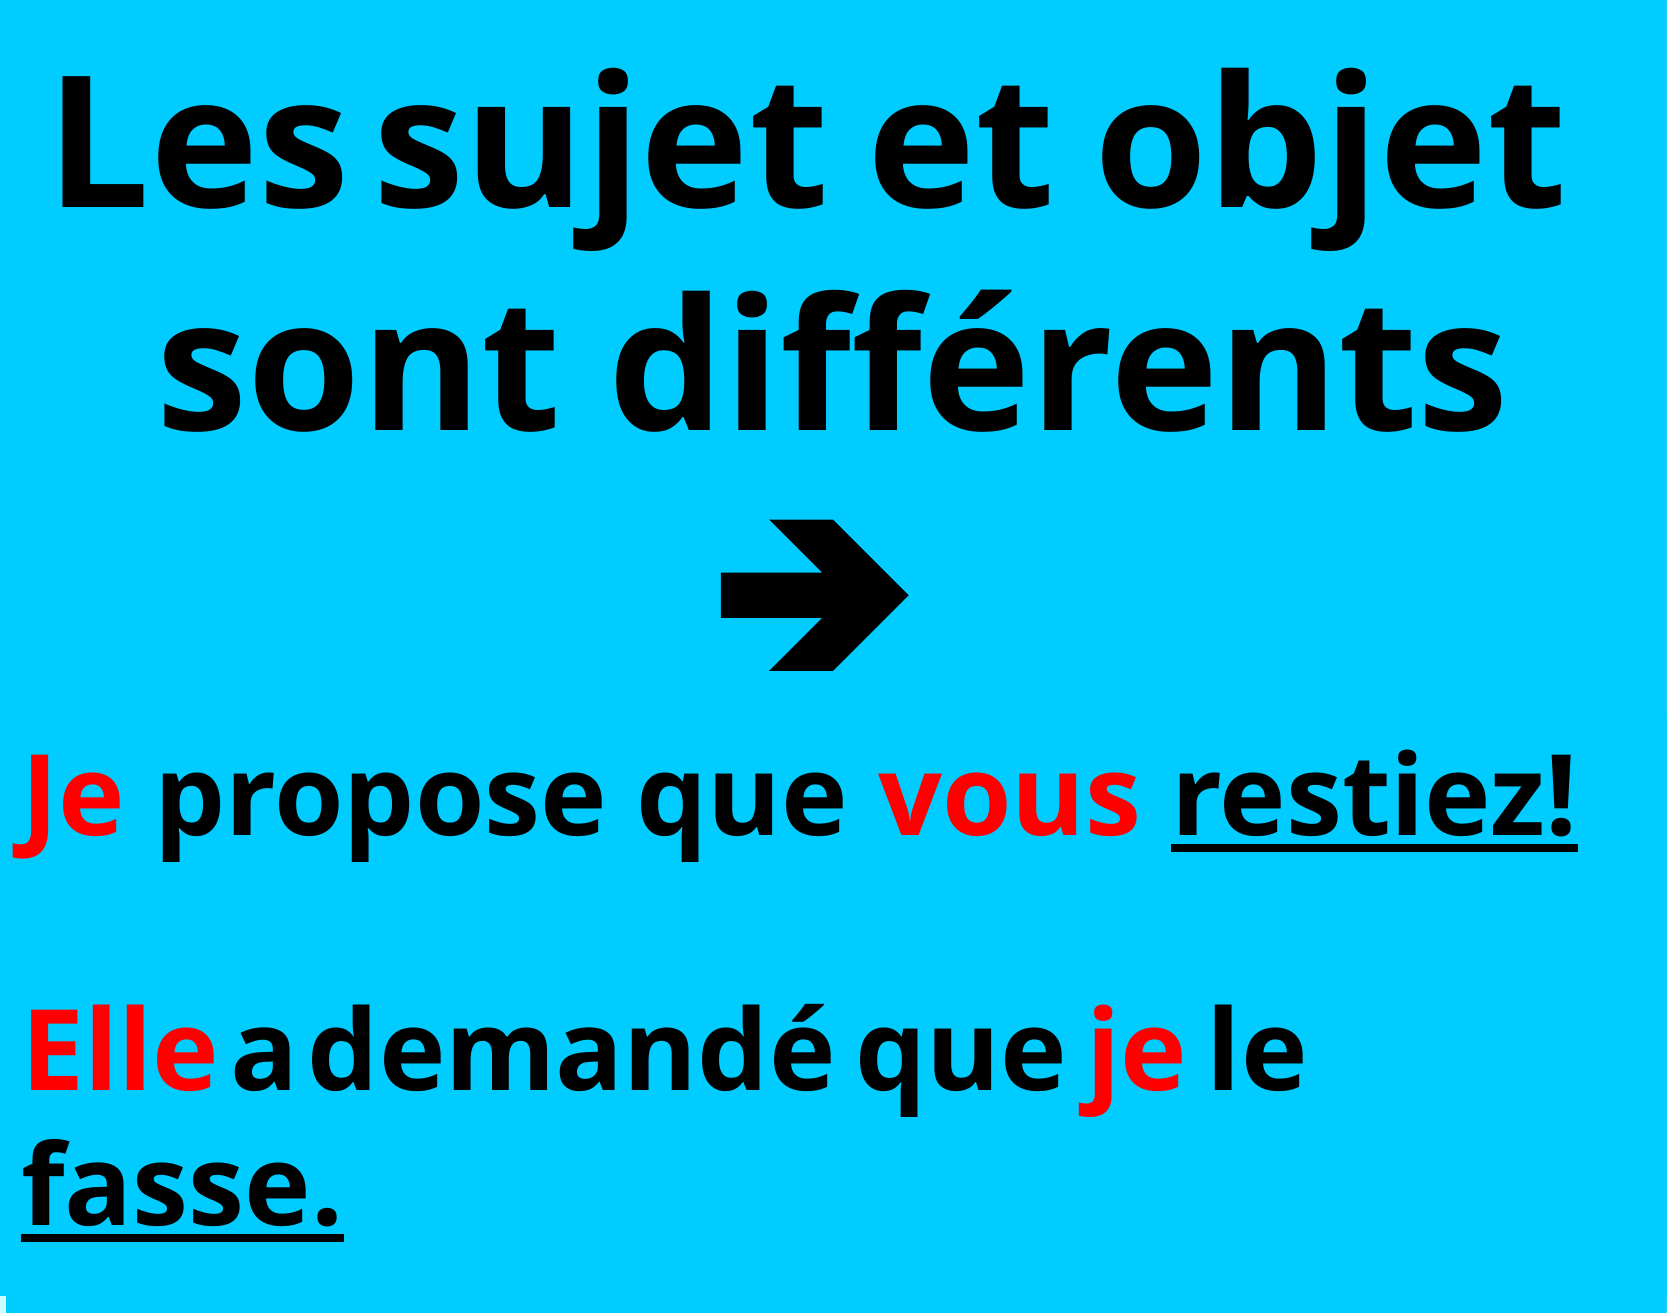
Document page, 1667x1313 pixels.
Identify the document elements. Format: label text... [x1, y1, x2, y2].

text_box Je propose que vous restiez! Elle a demandé que je le fasse. [6, 715, 1667, 1313]
text_box Les sujet et objet sont différents  la subordonnée avec le subj.!!!! [0, 0, 1667, 1295]
